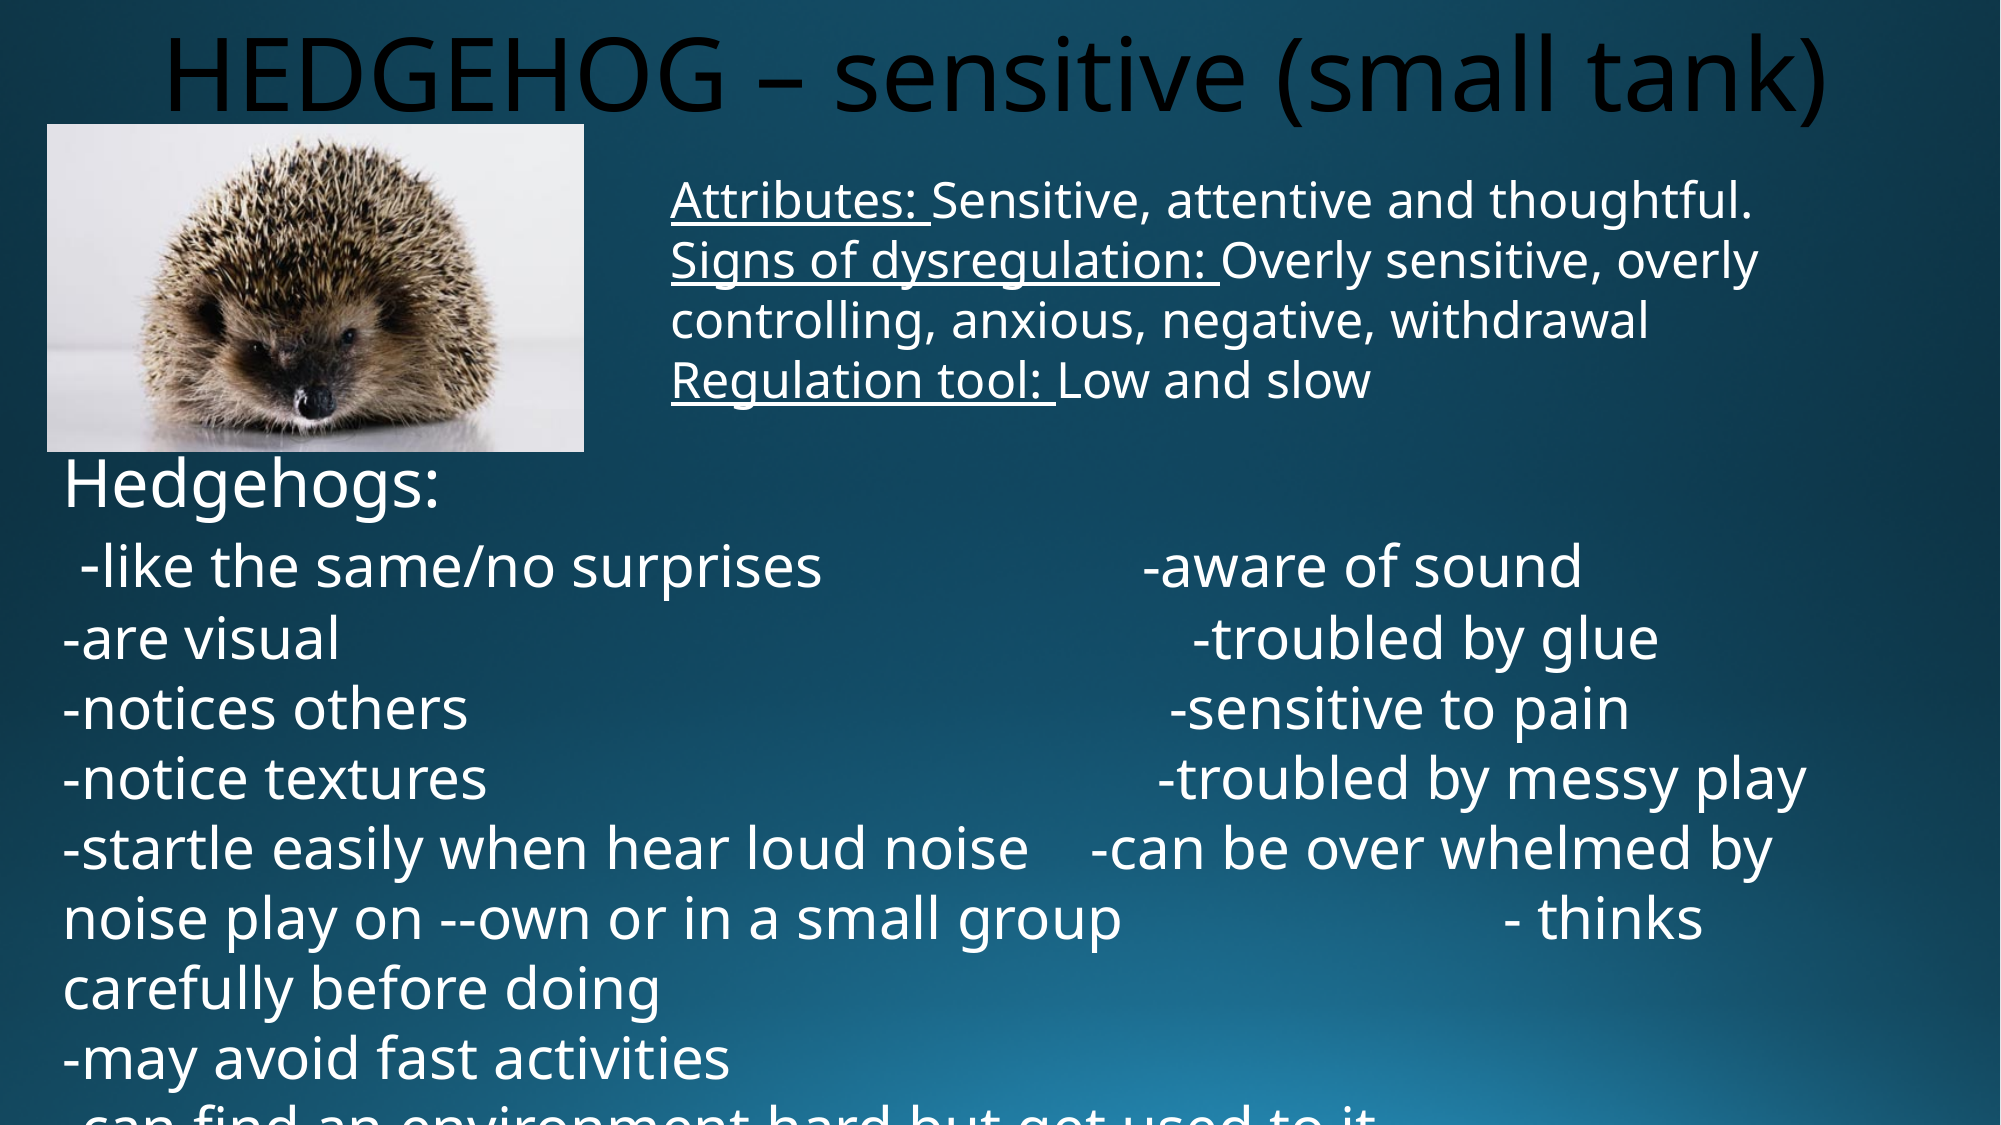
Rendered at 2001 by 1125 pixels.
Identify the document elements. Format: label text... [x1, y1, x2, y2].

text_box Attributes: Sensitive, attentive and thoughtful. Signs of dysregulation: Overly sensitive, overly controlling, anxious, negative, withdrawal Regulation tool: Low and slow [655, 161, 1838, 480]
picture [47, 124, 584, 433]
text_box Hedgehogs: -like the same/no surprises -aware of sound -are visual -troubled by glue -notices others -sensitive to pain -notice textures -troubled by messy play -startle easily when hear loud noise -can be over whelmed by noise play on --own or in a small group - thinks carefully before doing -may avoid fast activities -can find an environment hard but get used to it [47, 433, 1923, 1106]
title HEDGEHOG – sensitive (small tank) [146, 15, 1872, 234]
